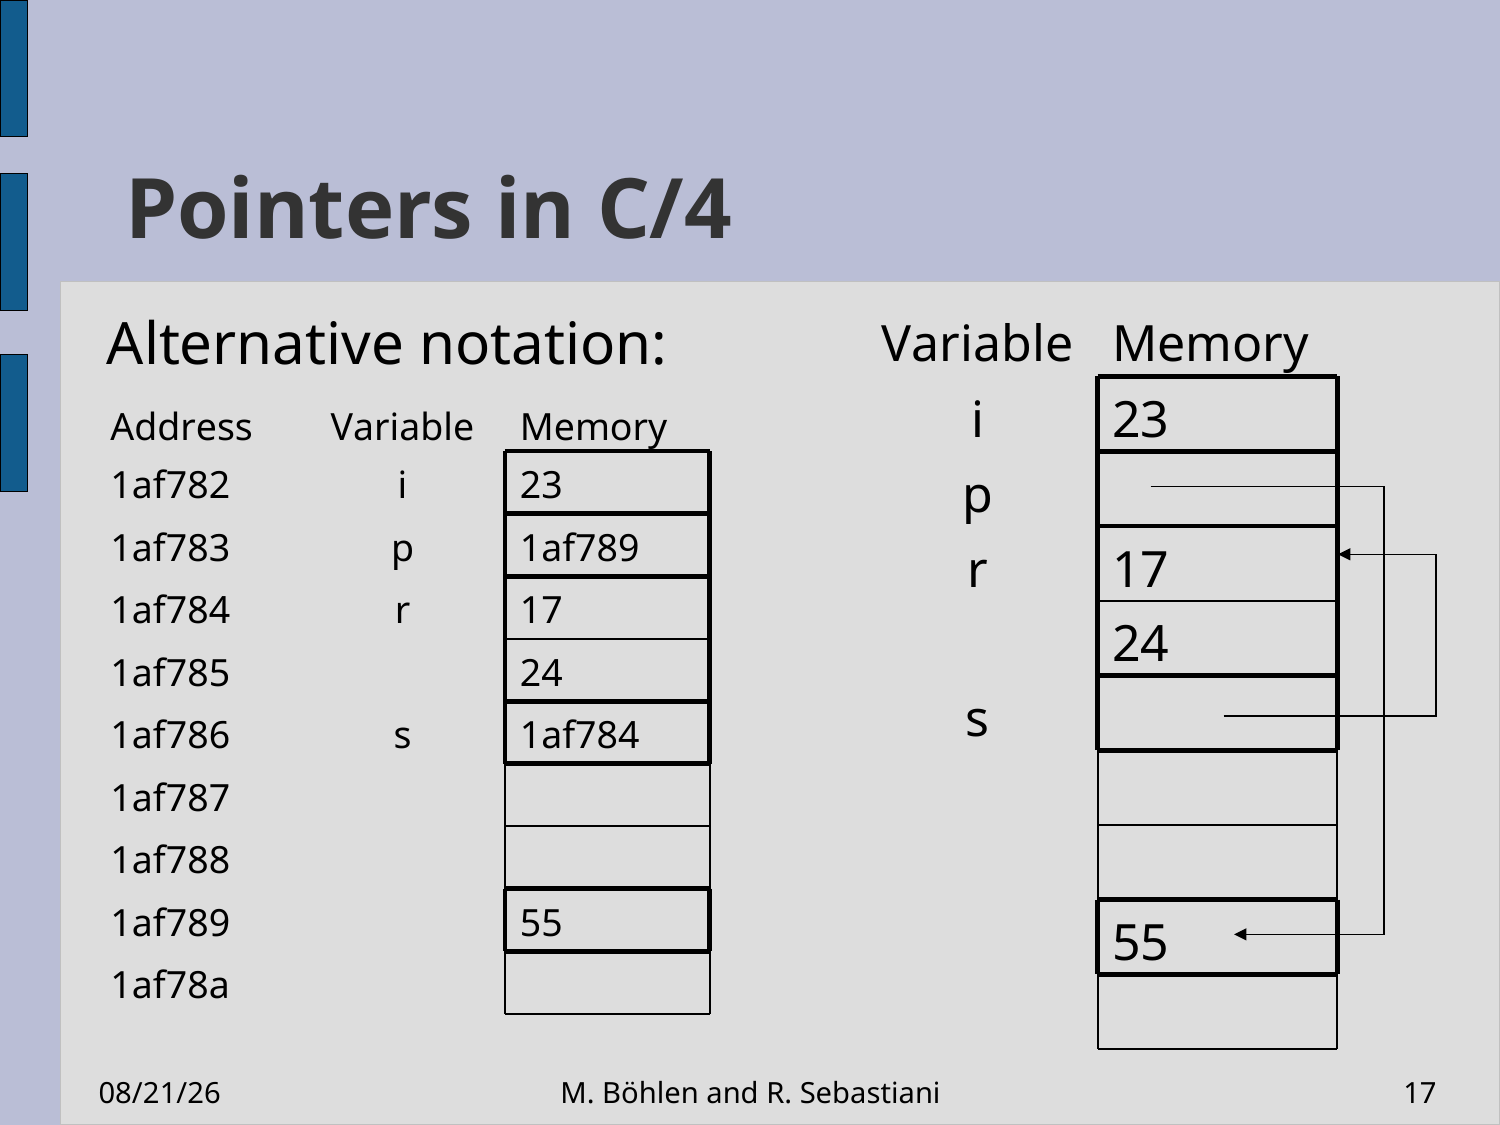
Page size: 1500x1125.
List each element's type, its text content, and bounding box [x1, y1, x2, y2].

text_box 1af789 [95, 889, 301, 952]
text_box 24 [507, 640, 707, 699]
text_box 1af782 [95, 451, 300, 514]
text_box r [857, 526, 1095, 601]
text_box 1af784 [507, 704, 707, 761]
text_box Address [95, 389, 301, 451]
text_box 23 [1100, 379, 1335, 449]
text_box i [857, 376, 1095, 452]
text_box Memory [505, 329, 710, 449]
text_box 1af788 [95, 827, 301, 889]
text_box r [300, 577, 503, 639]
text_box 1af784 [95, 577, 300, 639]
text_box 1af785 [95, 639, 301, 702]
text_box 1af78a [95, 952, 301, 1014]
text_box p [300, 514, 503, 577]
text_box 1af789 [507, 516, 707, 574]
text_box 17 [1100, 528, 1335, 600]
text_box Variable [857, 232, 1098, 376]
text_box Alternative notation: [92, 294, 682, 389]
title Pointers in C/4 [110, 67, 1392, 271]
text_box 55 [1100, 902, 1335, 972]
text_box 1af787 [95, 764, 301, 827]
text_box 23 [507, 453, 707, 511]
text_box p [857, 452, 1095, 526]
text_box 55 [507, 891, 707, 949]
text_box 1af786 [95, 702, 300, 764]
text_box 24 [1100, 602, 1335, 673]
text_box i [300, 451, 503, 514]
text_box s [857, 675, 1097, 751]
text_box 1af783 [95, 514, 300, 577]
text_box Variable [301, 389, 505, 451]
text_box 17 [507, 579, 707, 638]
text_box Memory [1098, 232, 1338, 376]
text_box s [300, 701, 503, 764]
